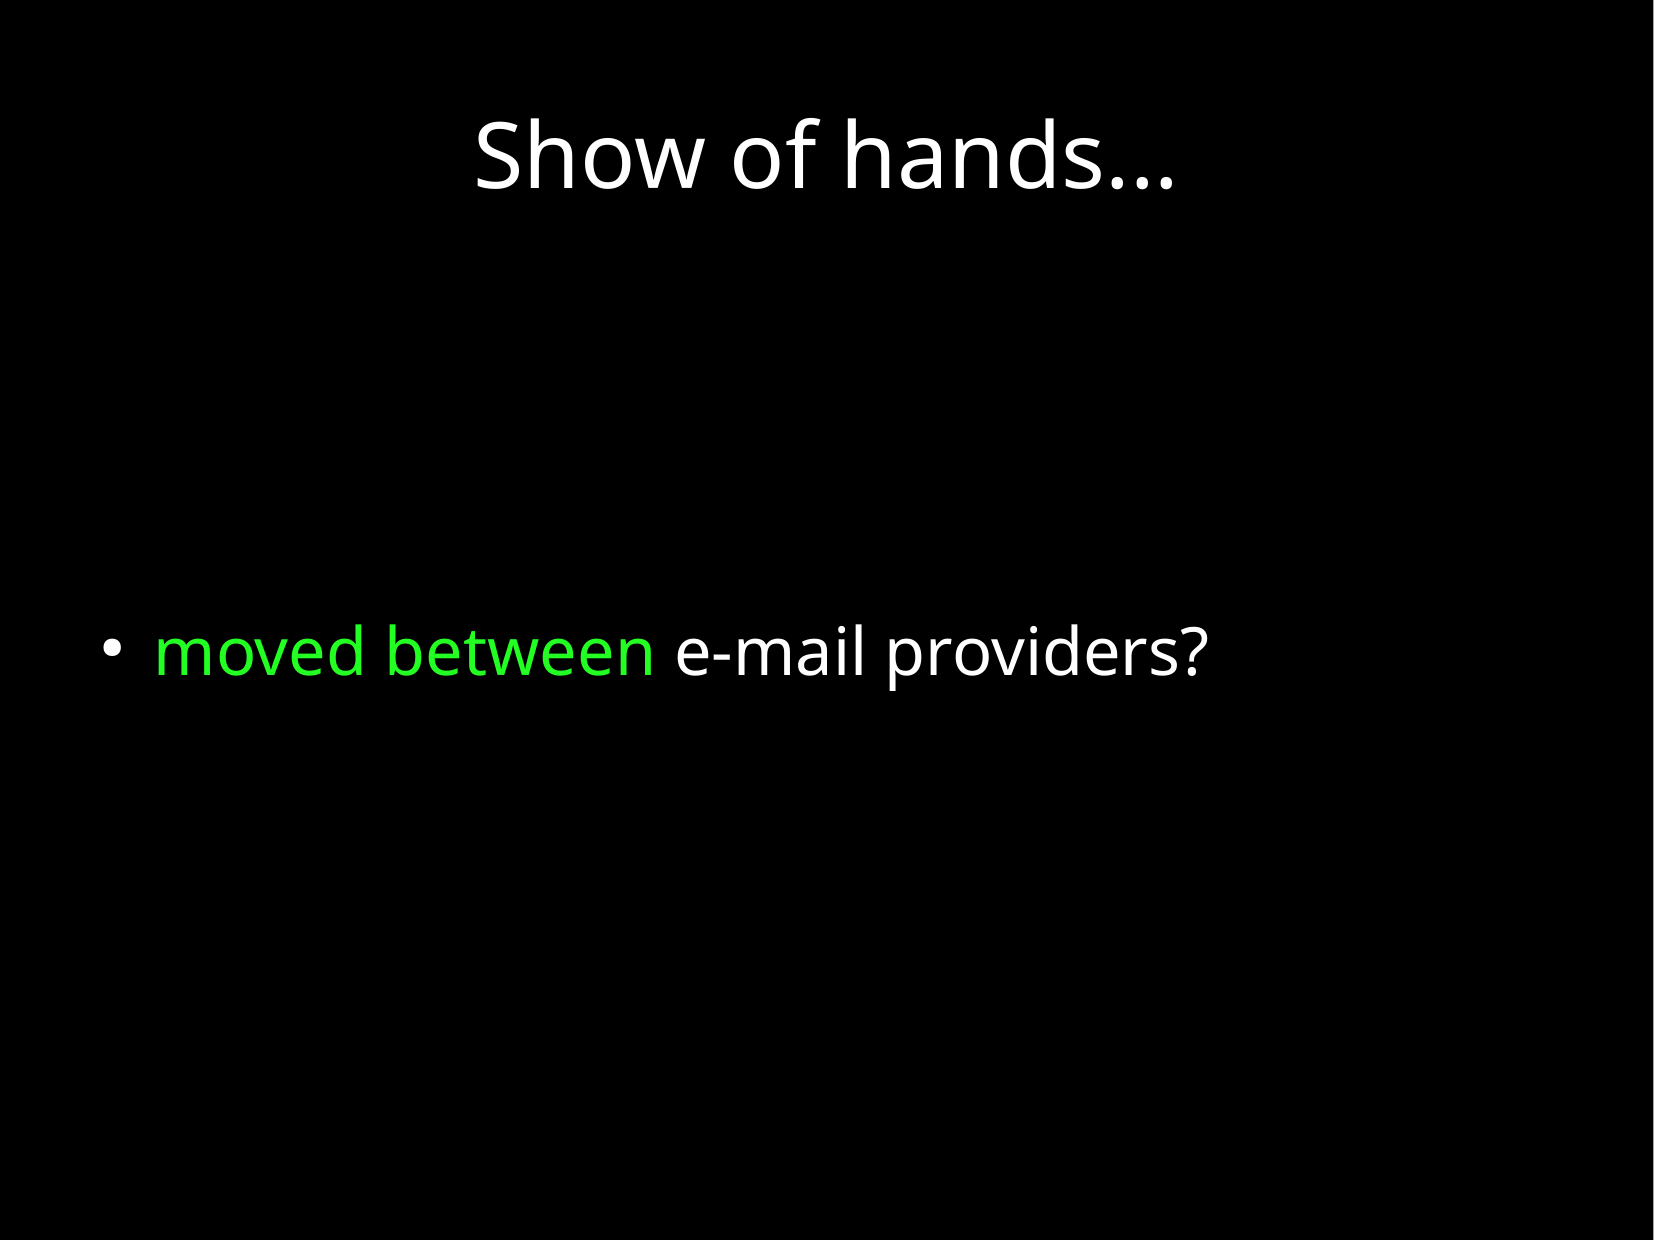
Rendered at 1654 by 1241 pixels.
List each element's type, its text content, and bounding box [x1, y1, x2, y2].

title Show of hands... [82, 49, 1571, 257]
list moved between e-mail providers? [82, 290, 1538, 1010]
